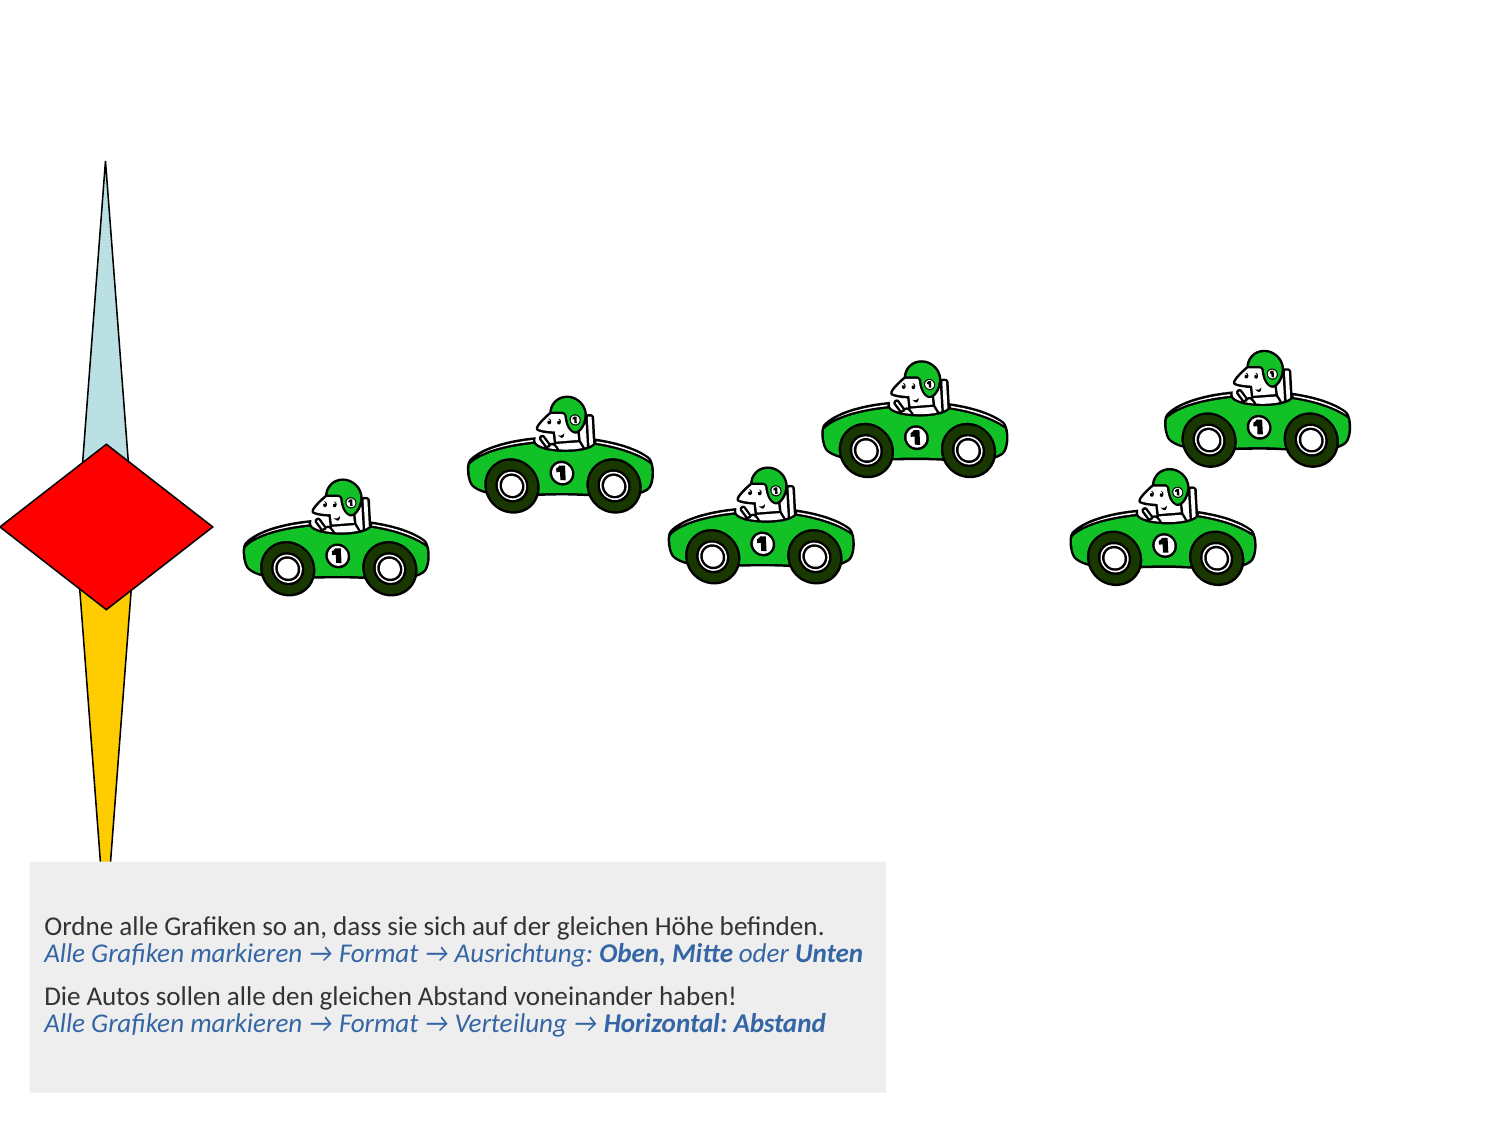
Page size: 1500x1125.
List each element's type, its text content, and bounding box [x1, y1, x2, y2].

picture [242, 478, 430, 597]
picture [667, 360, 1009, 585]
list Ordne alle Grafiken so an, dass sie sich auf der gleichen Höhe befinden. Alle Grafiken markieren → Format → Ausrichtung: Oben, Mitte oder Unten Die Autos sollen alle den gleichen Abstand voneinander haben! Alle Grafiken markieren → Format → Verteilung → Horizontal: Abstand [29, 861, 886, 1093]
picture [1069, 349, 1352, 587]
picture [466, 395, 655, 514]
